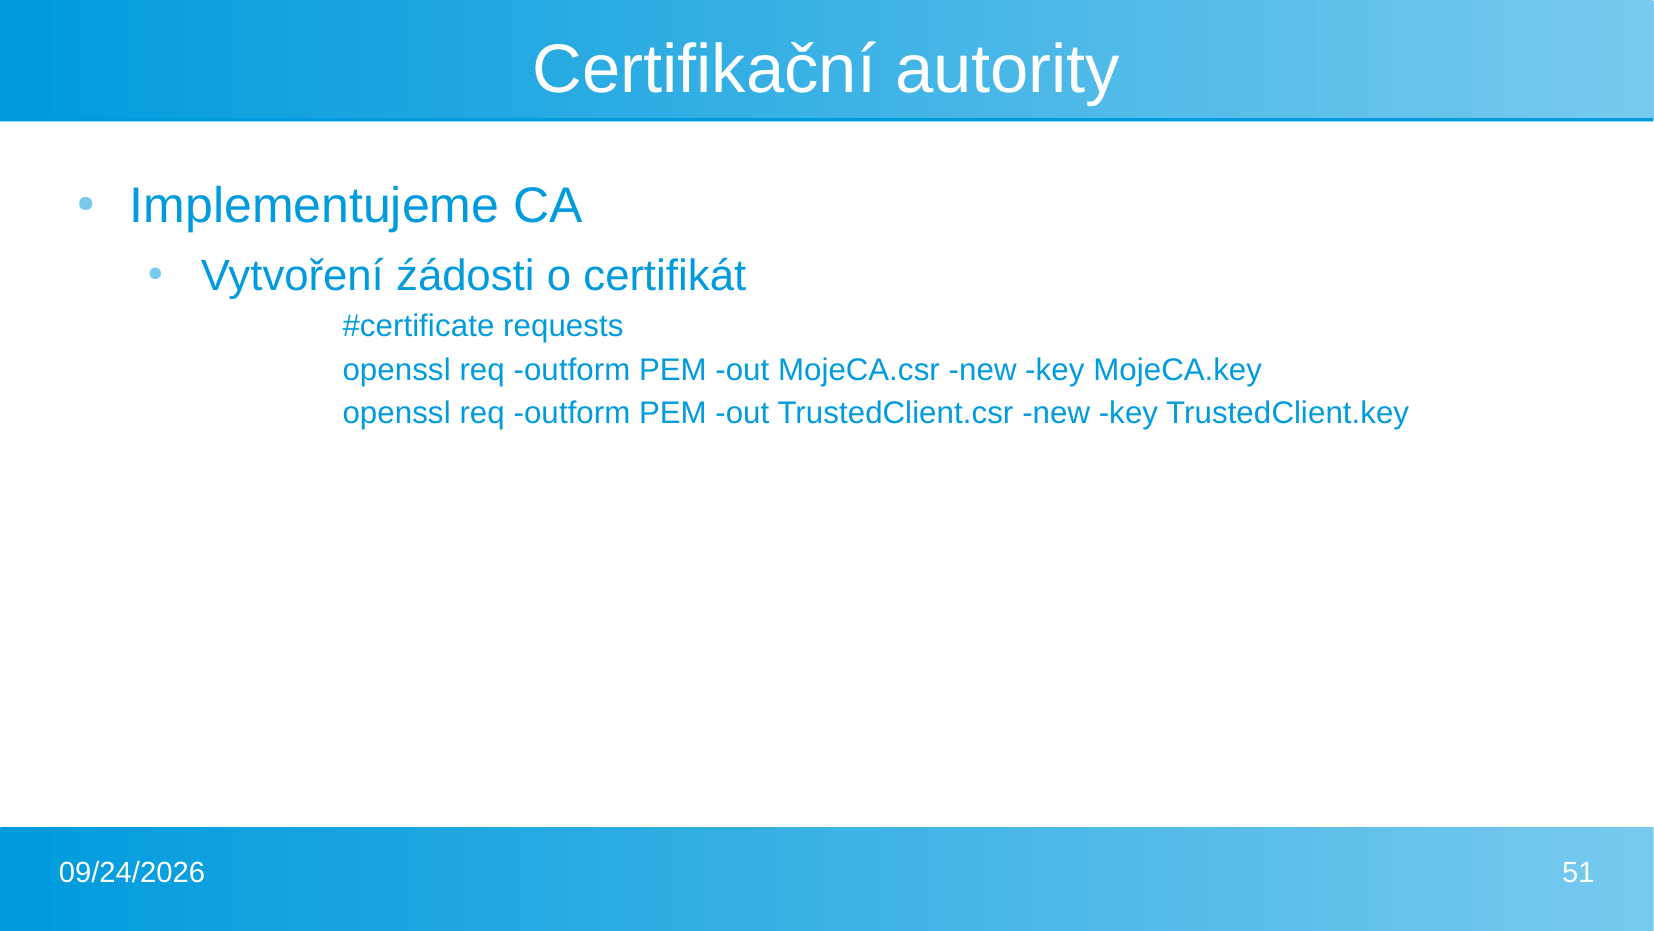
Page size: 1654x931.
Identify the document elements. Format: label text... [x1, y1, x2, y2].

list Implementujeme CA Vytvoření źádosti o certifikát #certificate requests openssl req -outform PEM -out MojeCA.csr -new -key MojeCA.key openssl req -outform PEM -out TrustedClient.csr -new -key TrustedClient.key [59, 177, 1595, 768]
title Certifikační autority [59, 29, 1595, 108]
